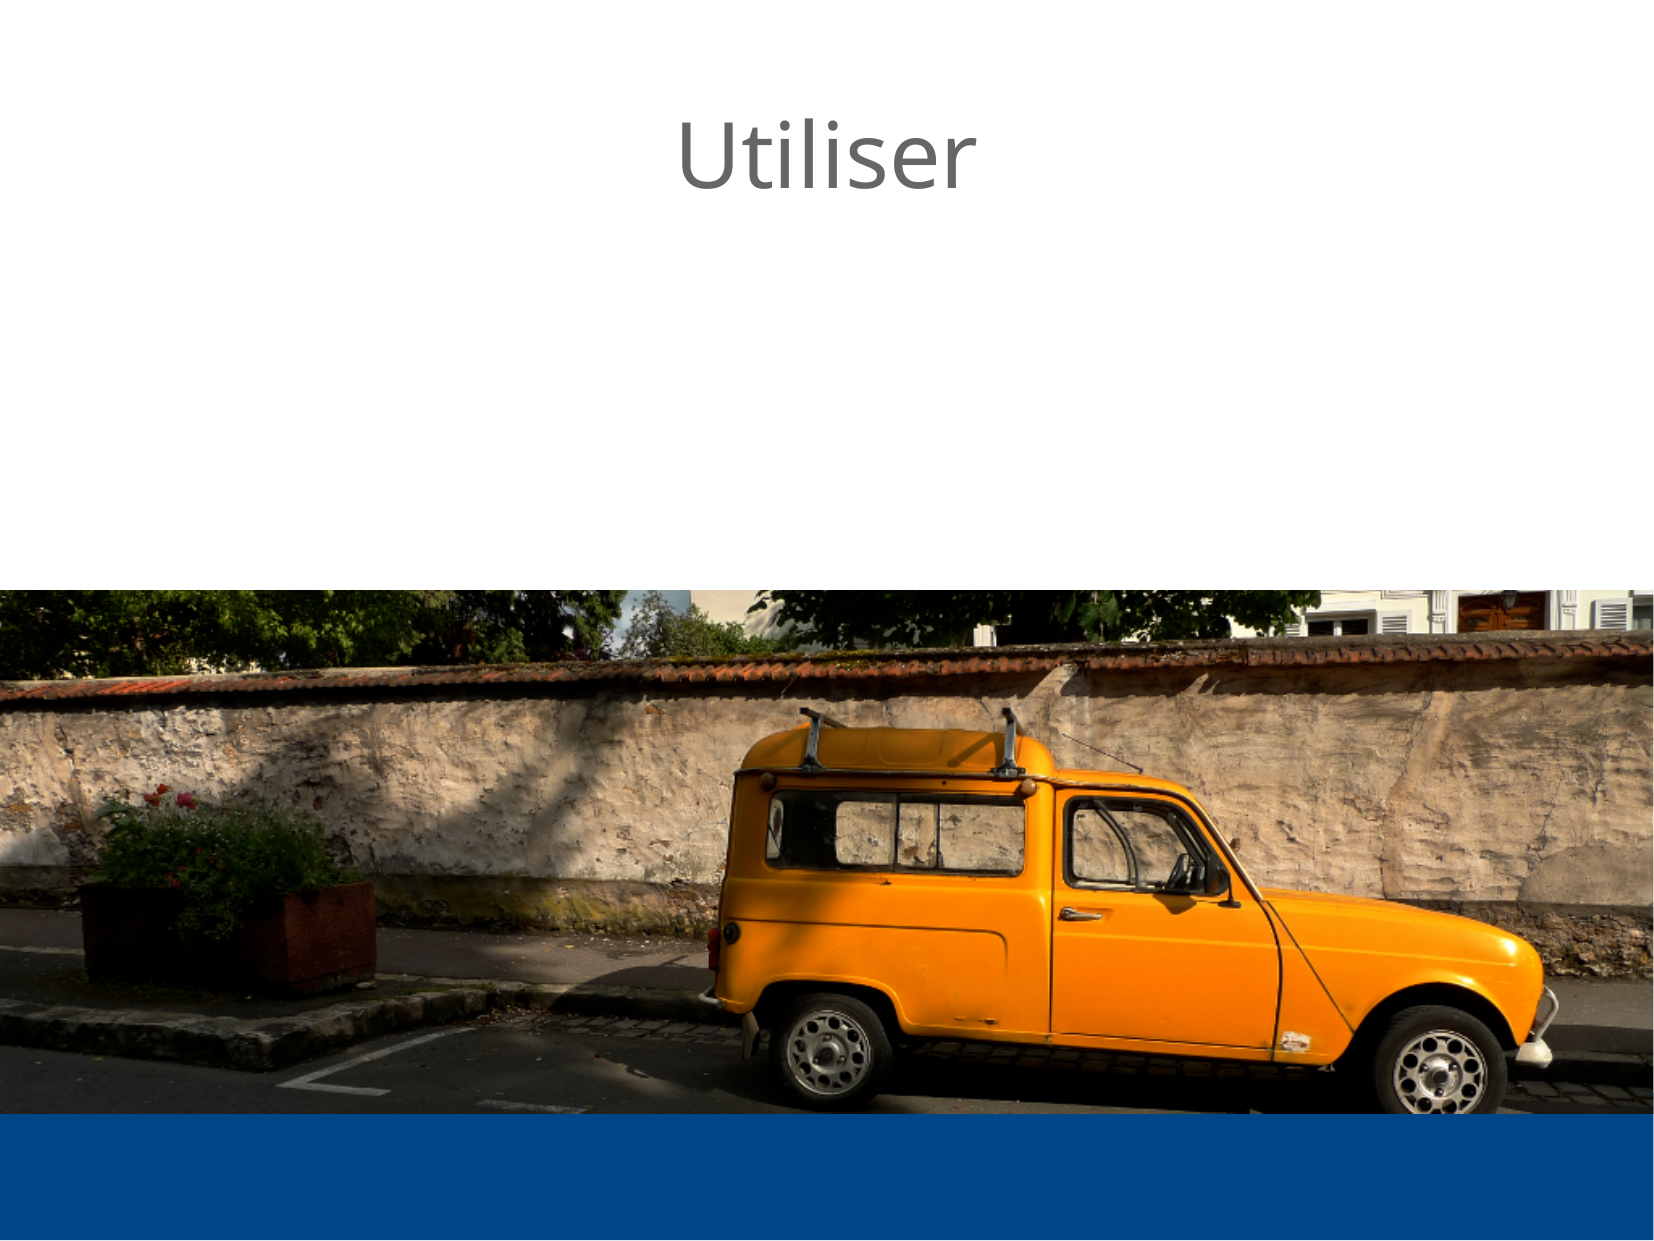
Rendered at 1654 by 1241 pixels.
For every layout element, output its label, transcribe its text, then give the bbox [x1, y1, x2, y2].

title Utiliser [82, 56, 1571, 250]
picture [0, 590, 1654, 1114]
